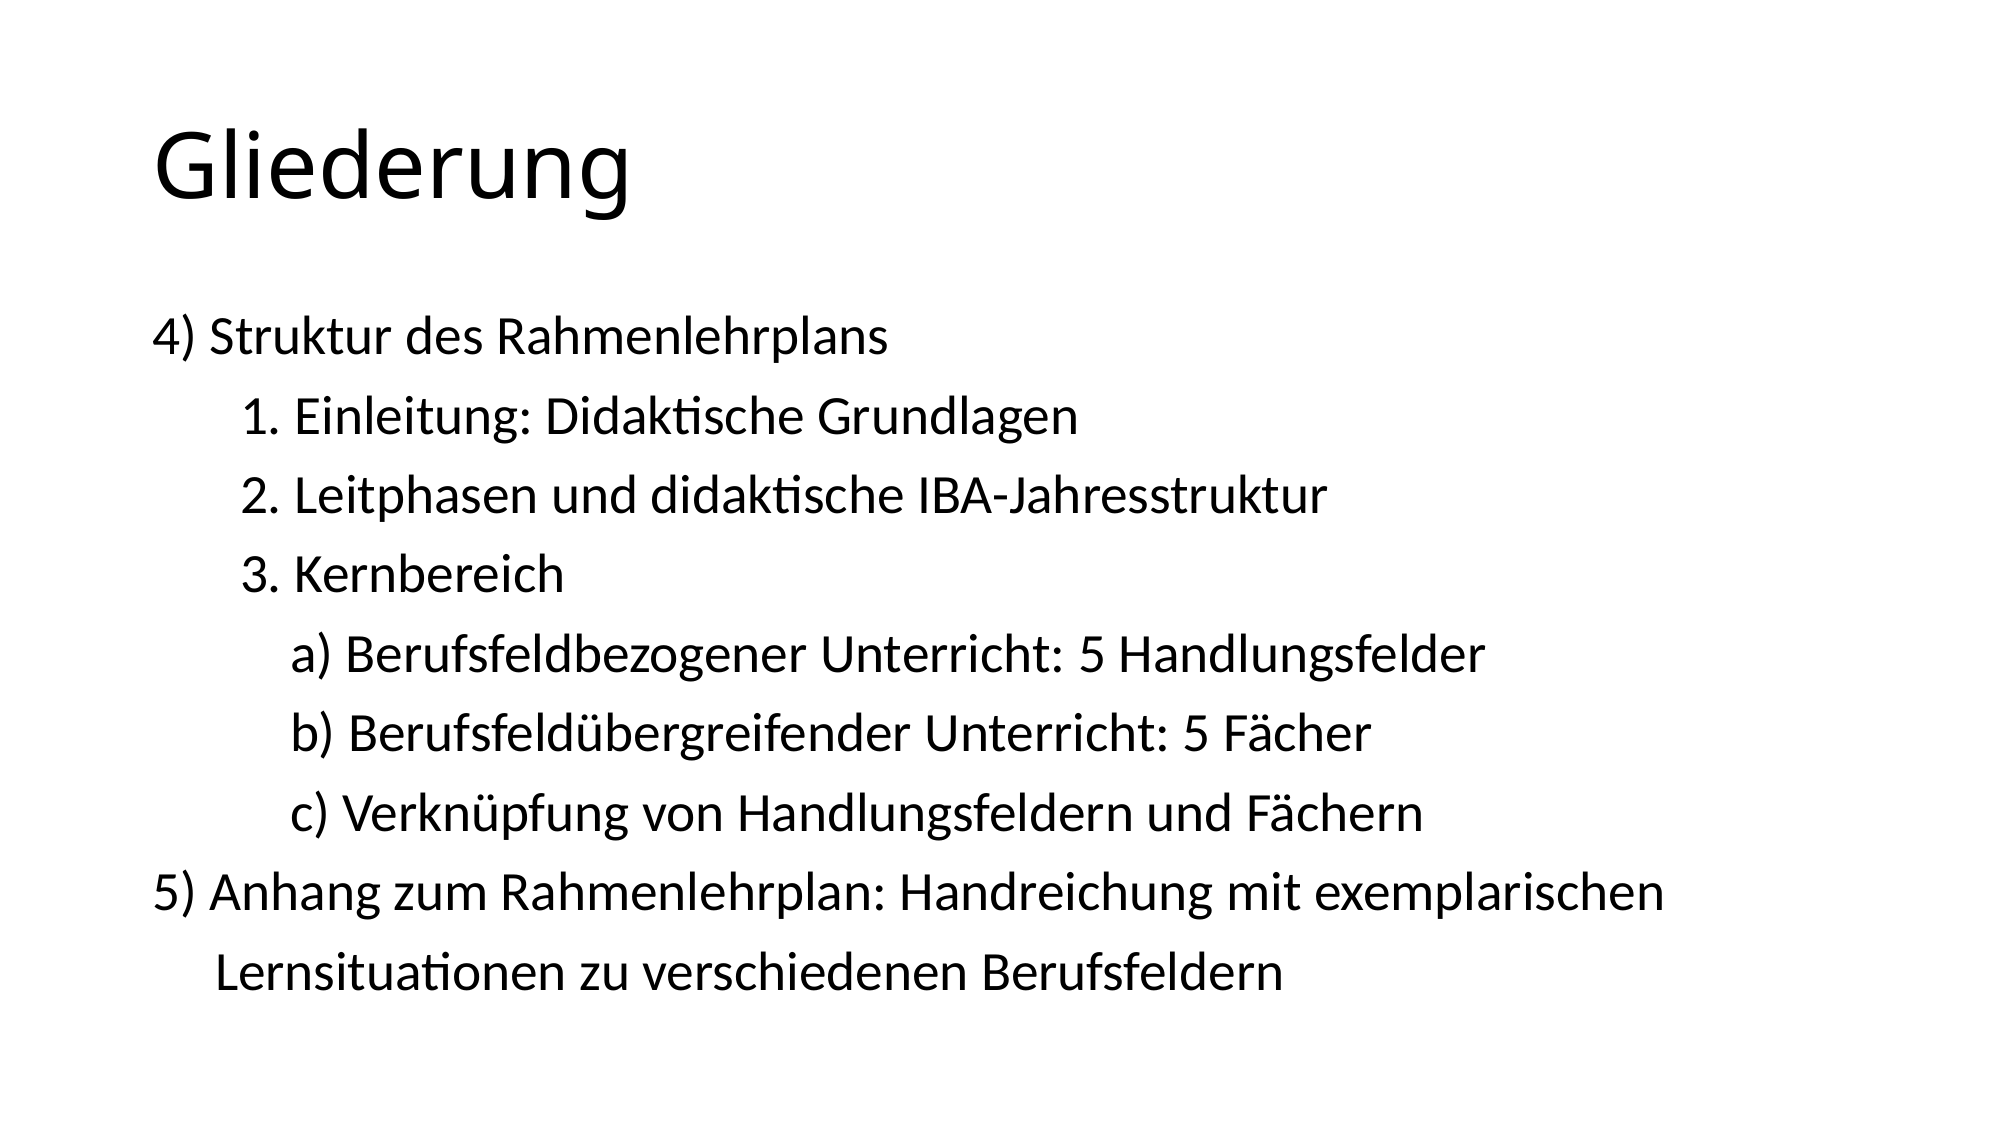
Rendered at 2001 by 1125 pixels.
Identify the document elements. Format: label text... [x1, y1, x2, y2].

title Gliederung [137, 59, 1863, 278]
list 4) Struktur des Rahmenlehrplans 1. Einleitung: Didaktische Grundlagen 2. Leitphasen und didaktische IBA-Jahresstruktur 3. Kernbereich a) Berufsfeldbezogener Unterricht: 5 Handlungsfelder b) Berufsfeldübergreifender Unterricht: 5 Fächer c) Verknüpfung von Handlungsfeldern und Fächern 5) Anhang zum Rahmenlehrplan: Handreichung mit exemplarischen Lernsituationen zu verschiedenen Berufsfeldern [137, 299, 1863, 1014]
